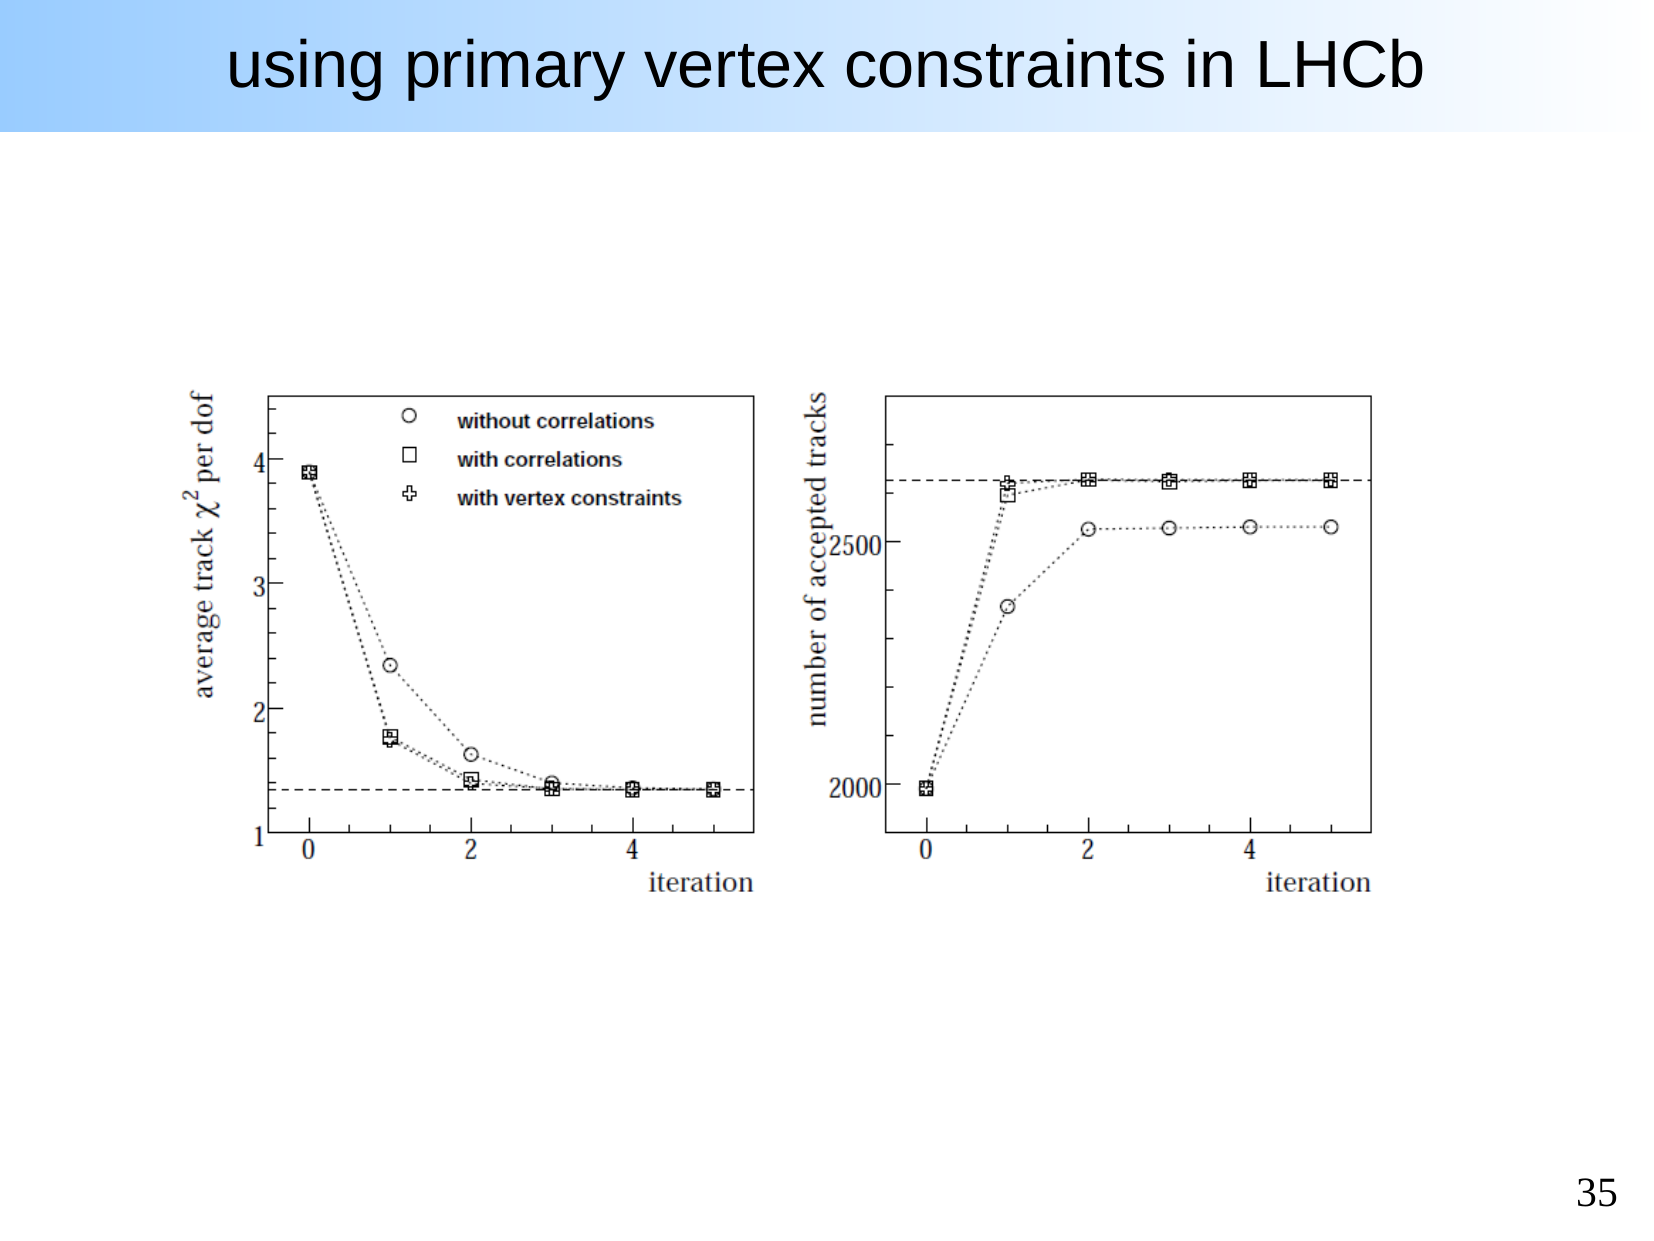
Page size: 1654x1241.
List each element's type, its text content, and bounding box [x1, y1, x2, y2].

picture [167, 370, 1399, 919]
title using primary vertex constraints in LHCb [82, 26, 1571, 102]
